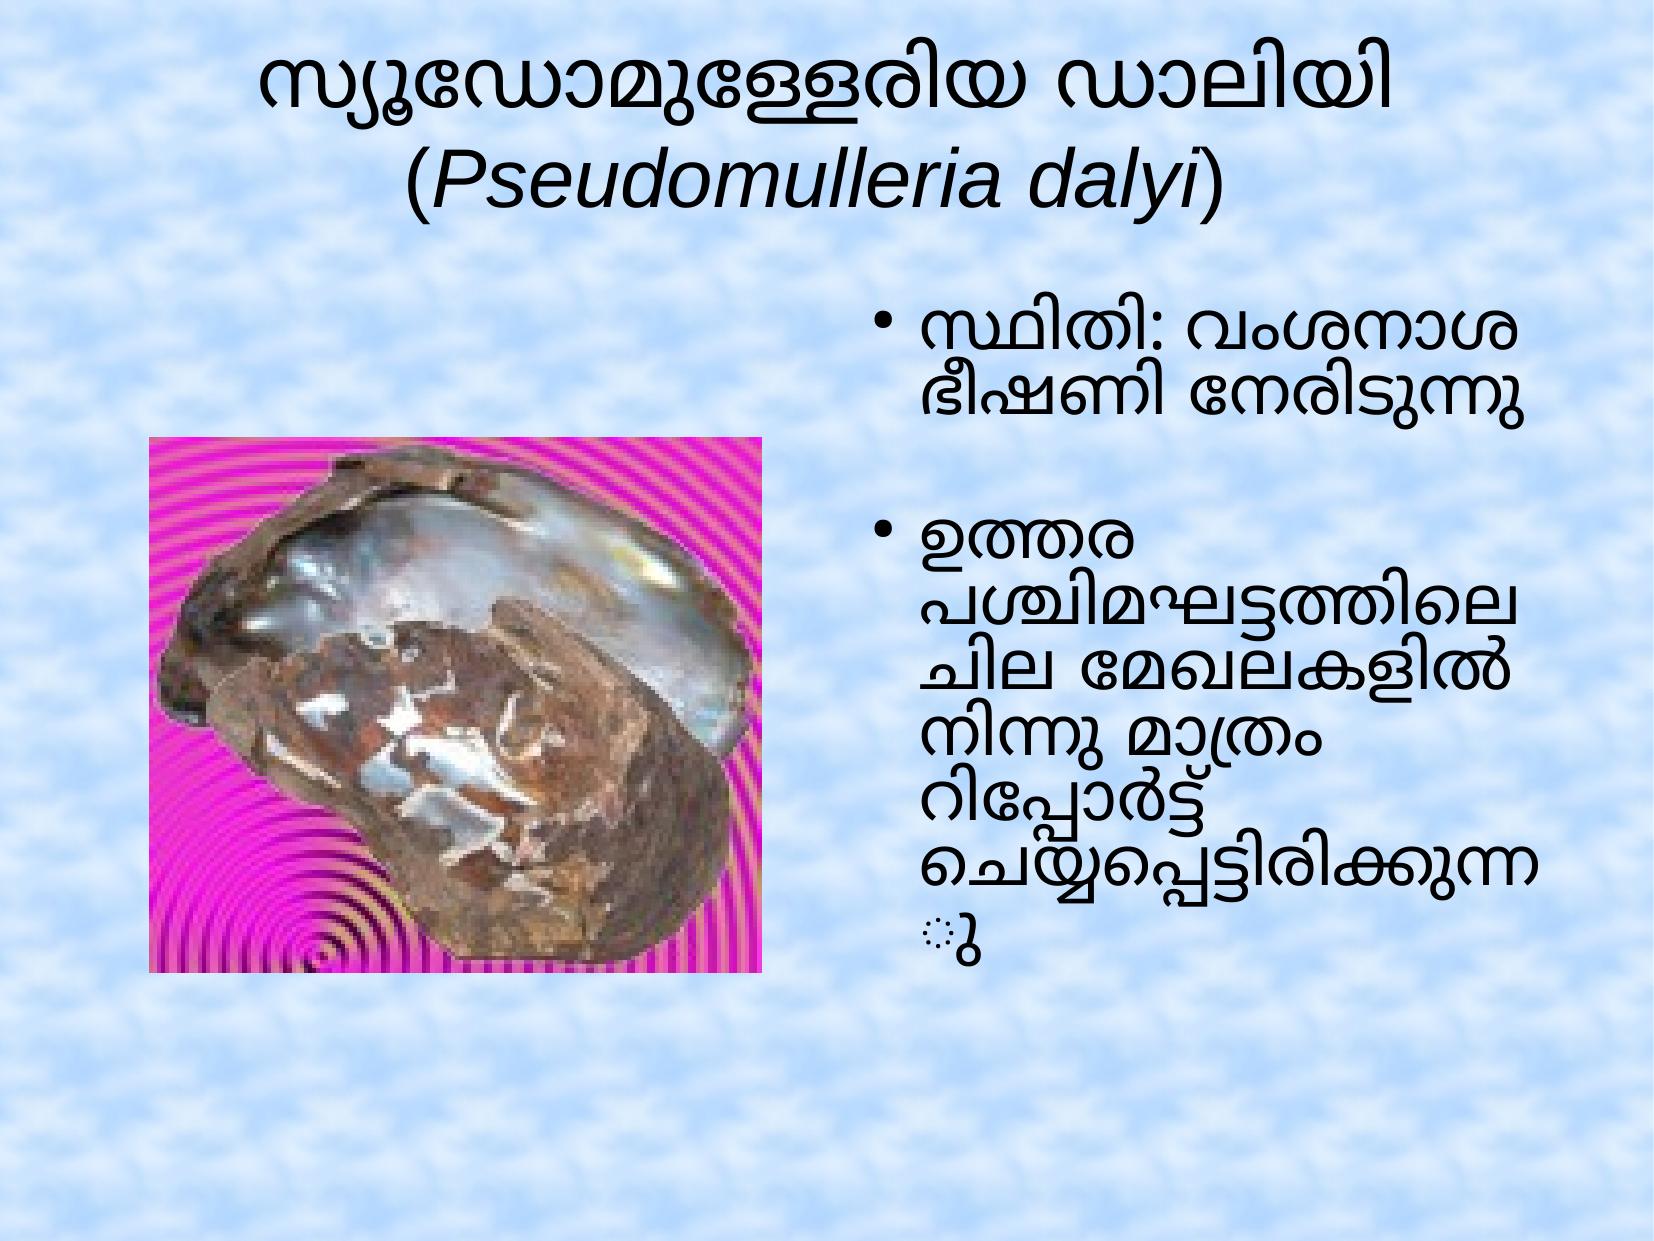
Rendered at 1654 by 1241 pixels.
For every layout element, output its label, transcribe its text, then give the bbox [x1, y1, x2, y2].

picture [0, 0, 1654, 1241]
list സ്ഥിതി: വംശനാശ ഭീഷണി നേരിടുന്നു ഉത്തര പശ്ചിമഘട്ടത്തിലെ ചില മേഖലകളില്‍ നിന്നു മാത്രം റിപ്പോര്‍ട്ട് ചെയ്യപ്പെട്ടിരിക്കുന്നു [840, 289, 1571, 1108]
title സ്യൂഡോമുള്ളേരിയ ഡാലിയി (Pseudomulleria dalyi) [82, 0, 1571, 348]
